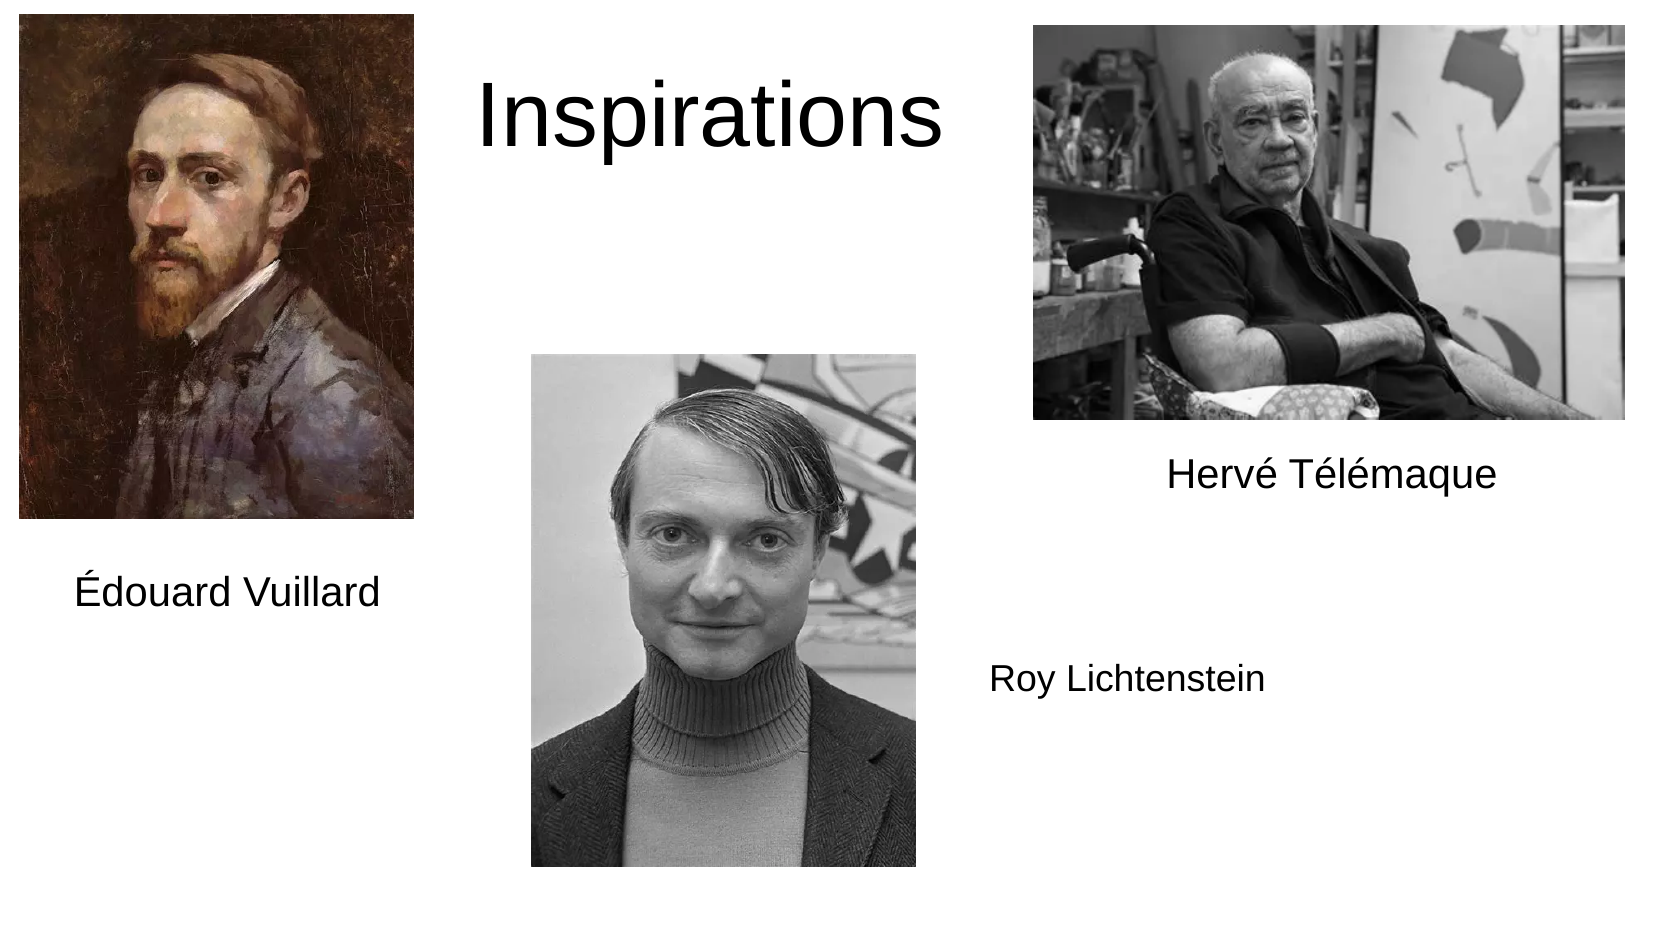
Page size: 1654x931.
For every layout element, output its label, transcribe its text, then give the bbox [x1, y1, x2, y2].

picture [19, 14, 414, 519]
picture [1033, 25, 1625, 420]
picture [531, 354, 916, 867]
text_box Hervé Télémaque [1151, 442, 1536, 505]
title Inspirations [442, 37, 1004, 193]
text_box Édouard Vuillard [59, 561, 502, 669]
text_box Roy Lichtenstein [974, 649, 1388, 707]
